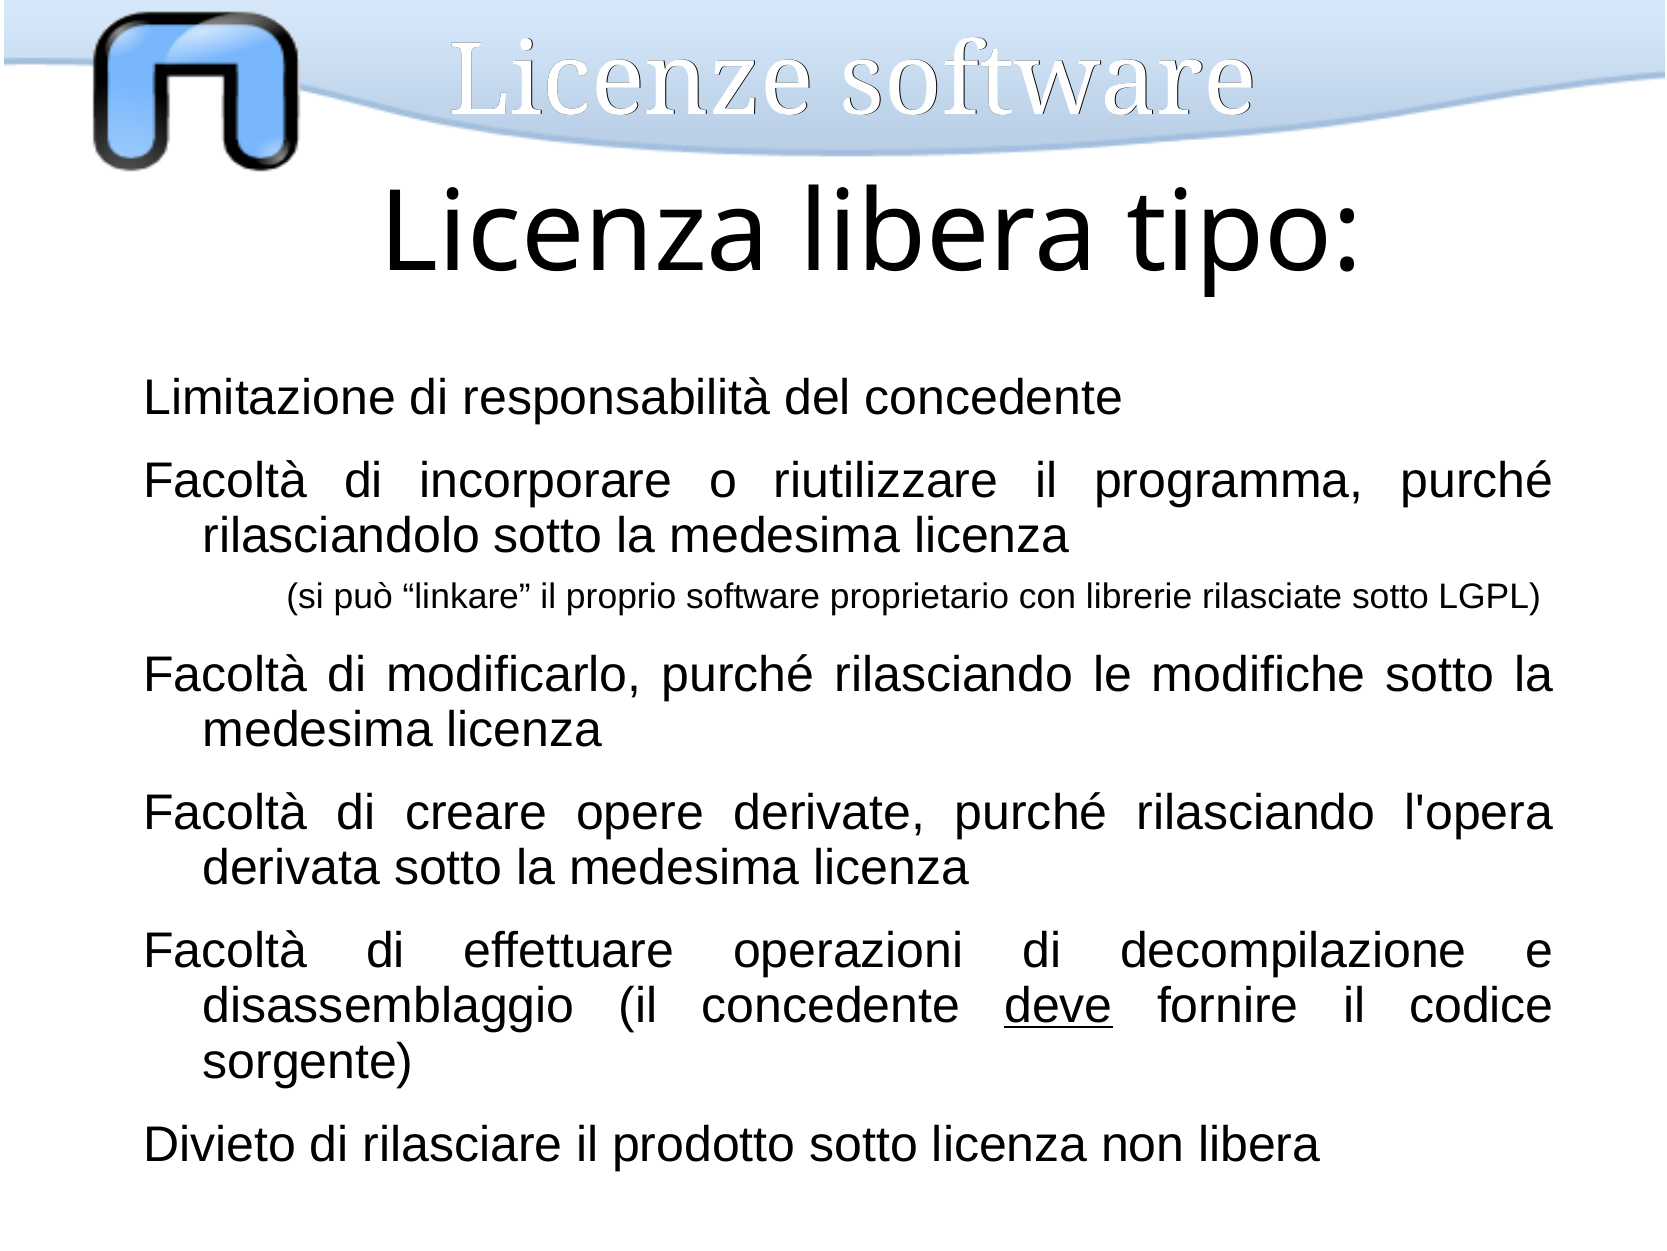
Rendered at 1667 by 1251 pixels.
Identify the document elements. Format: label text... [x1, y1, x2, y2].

list Limitazione di responsabilità del concedente Facoltà di incorporare o riutilizzare il programma, purché rilasciandolo sotto la medesima licenza (si può “linkare” il proprio software proprietario con librerie rilasciate sotto LGPL) Facoltà di modificarlo, purché rilasciando le modifiche sotto la medesima licenza Facoltà di creare opere derivate, purché rilasciando l'opera derivata sotto la medesima licenza Facoltà di effettuare operazioni di decompilazione e disassemblaggio (il concedente deve fornire il codice sorgente) Divieto di rilasciare il prodotto sotto licenza non libera [101, 287, 1554, 1251]
text_box Licenze software [407, 0, 1443, 168]
picture [1443, 0, 1667, 1251]
picture [0, 0, 407, 1251]
title Licenza libera tipo: [121, 122, 1622, 332]
